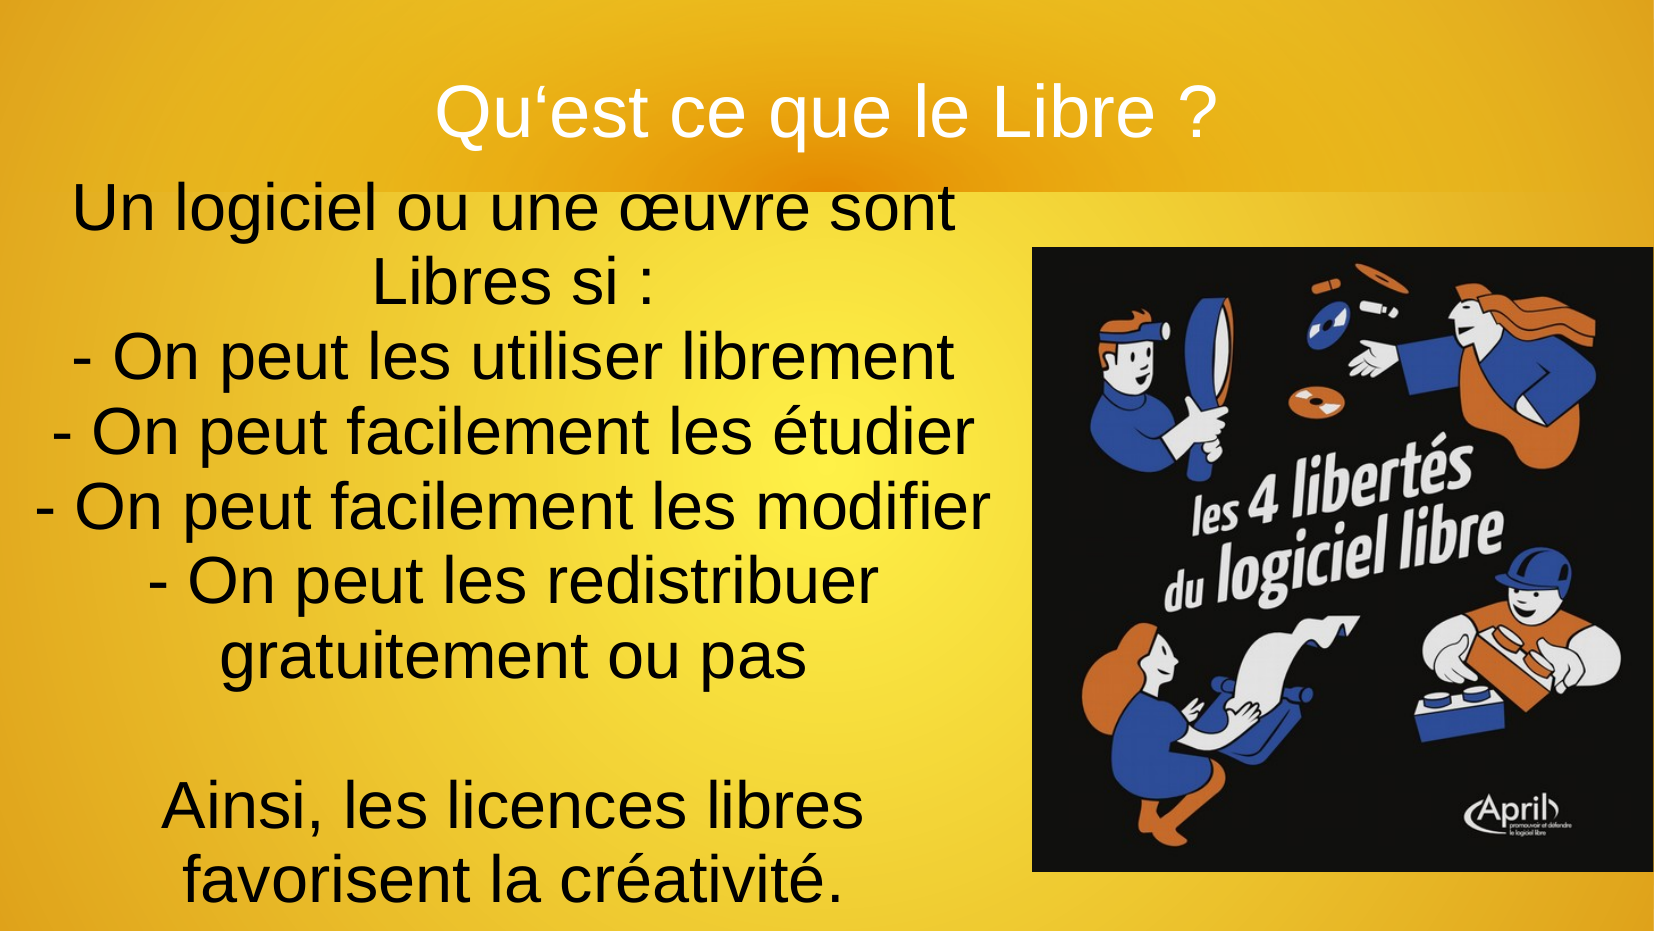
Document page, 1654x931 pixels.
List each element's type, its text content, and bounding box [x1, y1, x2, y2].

title Qu‘est ce que le Libre ? [82, 35, 1571, 189]
picture [1032, 247, 1654, 872]
subtitle Un logiciel ou une œuvre sont Libres si : - On peut les utiliser librement - On peut facilement les étudier - On peut facilement les modifier - On peut les redistribuer gratuitement ou pas Ainsi, les licences libres favorisent la créativité. [23, 169, 1004, 918]
